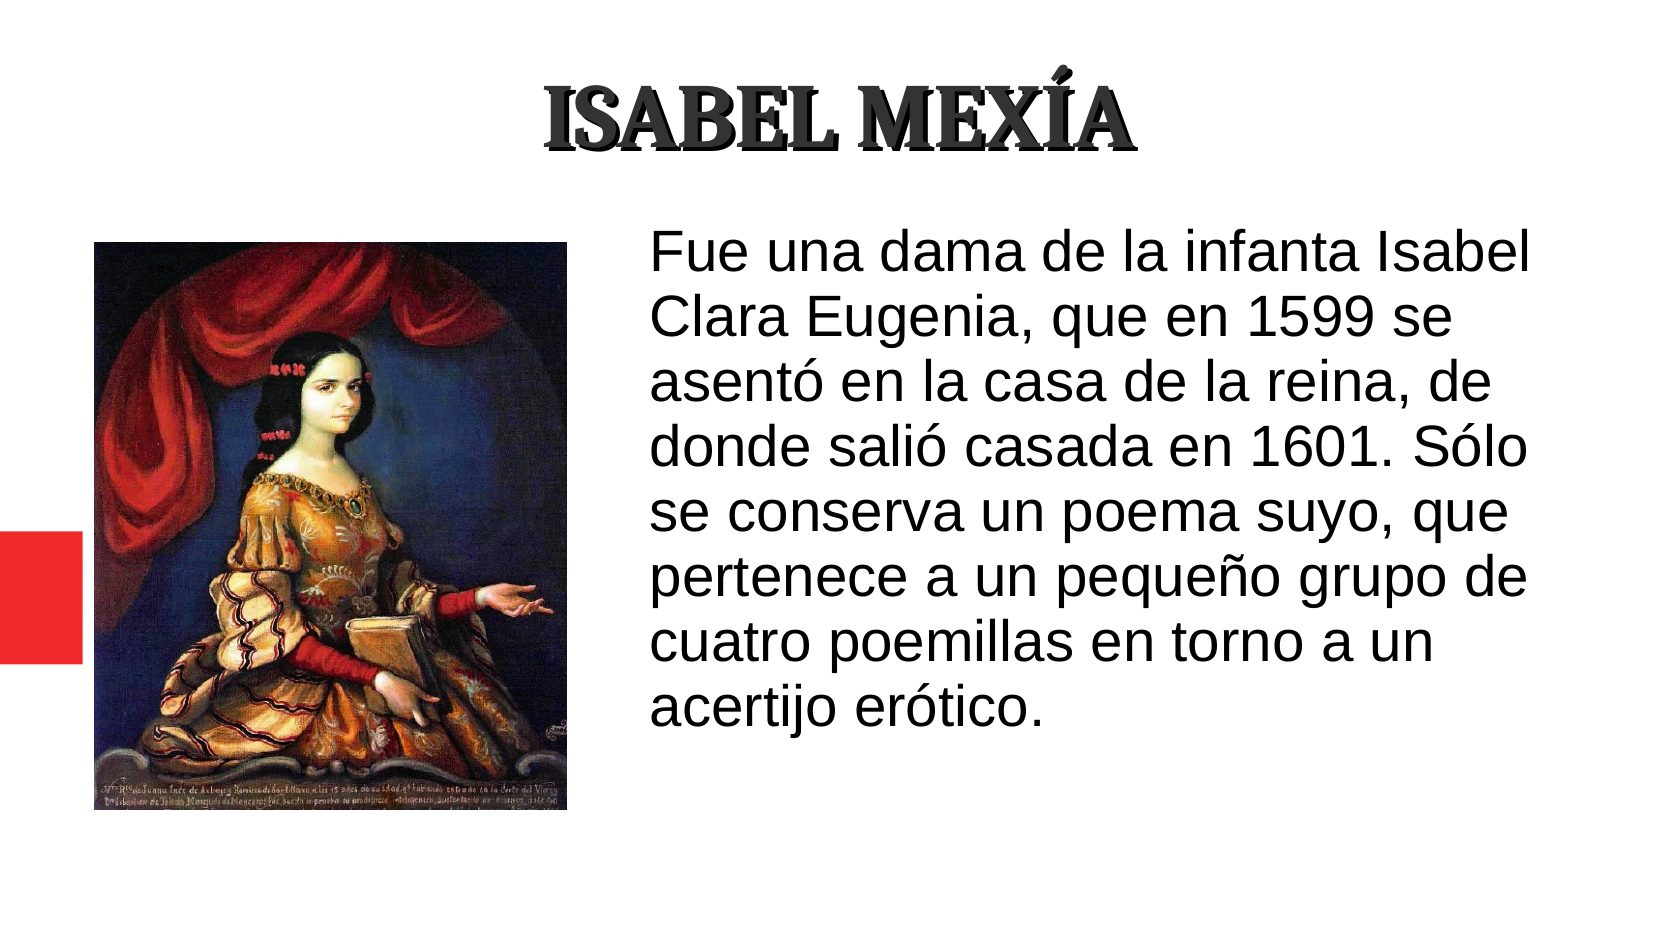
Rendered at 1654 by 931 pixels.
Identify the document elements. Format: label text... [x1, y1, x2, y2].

picture [94, 242, 567, 810]
list Fue una dama de la infanta Isabel Clara Eugenia, que en 1599 se asentó en la casa de la reina, de donde salió casada en 1601. Sólo se conserva un poema suyo, que pertenece a un pequeño grupo de cuatro poemillas en torno a un acertijo erótico. [649, 218, 1571, 834]
title ISABEL MEXÍA [35, 47, 1524, 188]
